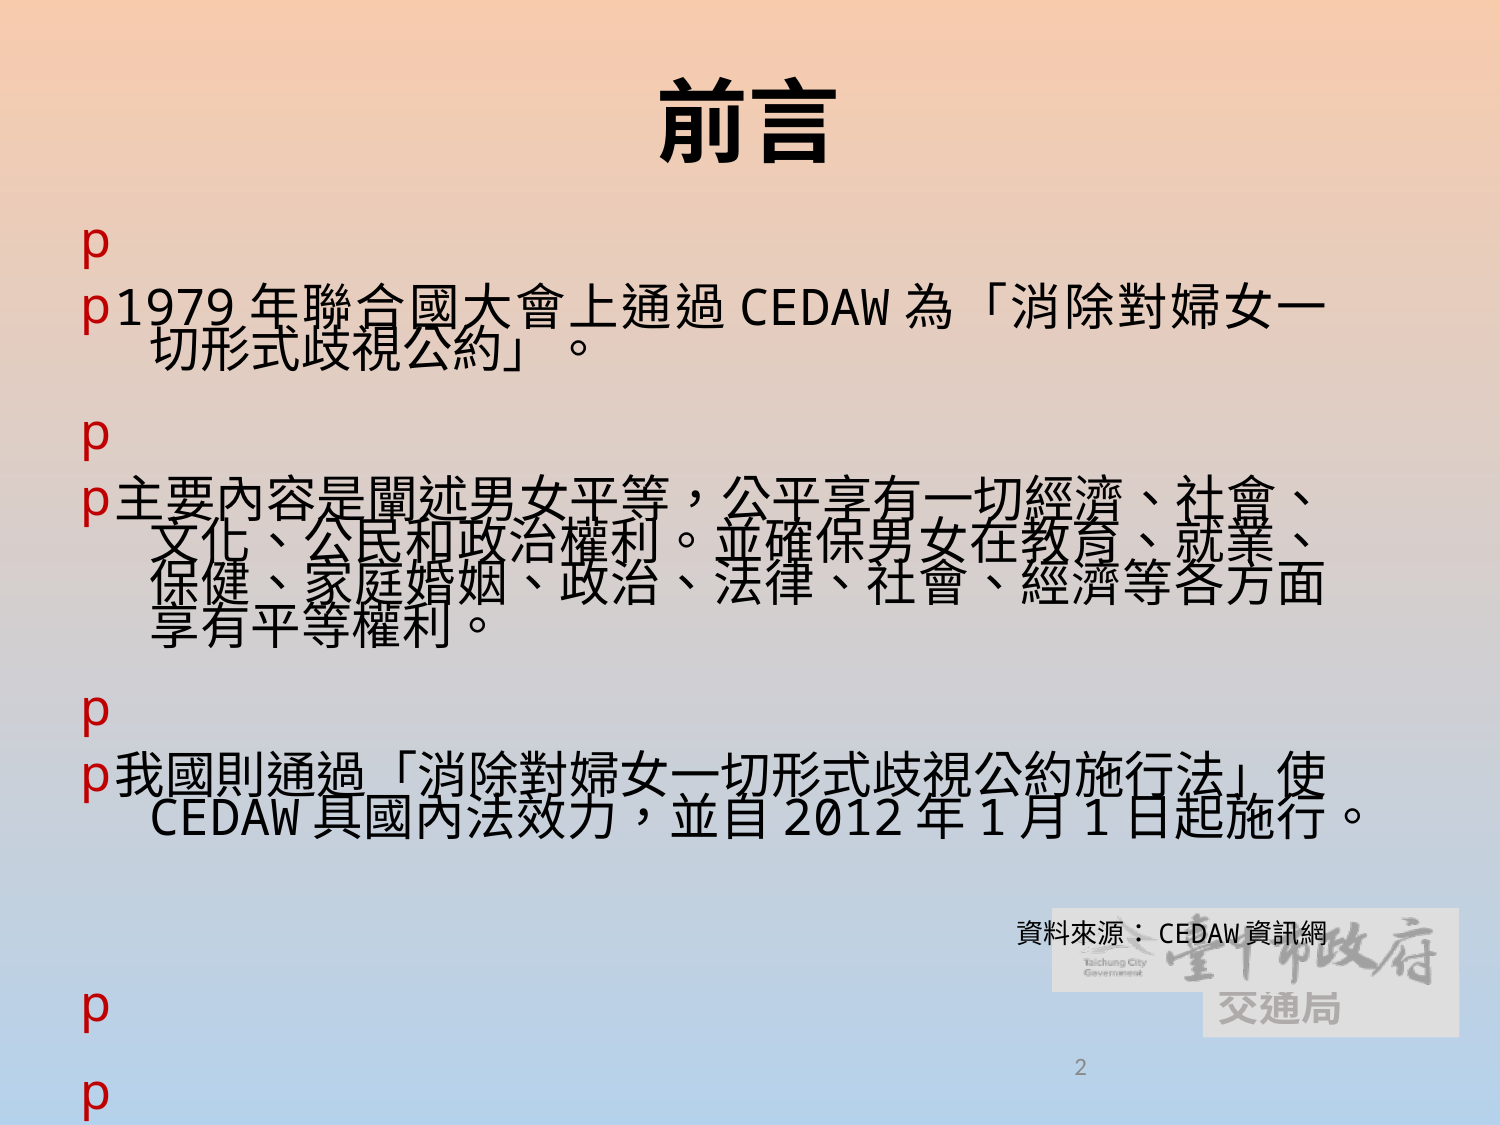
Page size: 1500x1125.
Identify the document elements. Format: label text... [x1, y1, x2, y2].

title 前言 [101, 16, 1396, 235]
list 1979年聯合國大會上通過CEDAW為「消除對婦女一切形式歧視公約」。 主要內容是闡述男女平等，公平享有一切經濟、社會、文化、公民和政治權利。並確保男女在教育、就業、保健、家庭婚姻、政治、法律、社會、經濟等各方面享有平等權利。 我國則通過「消除對婦女一切形式歧視公約施行法」使CEDAW具國內法效力，並自2012年1月1日起施行。 資料來源：CEDAW資訊網 [64, 196, 1343, 996]
text_box 2 [1059, 1042, 1397, 1087]
